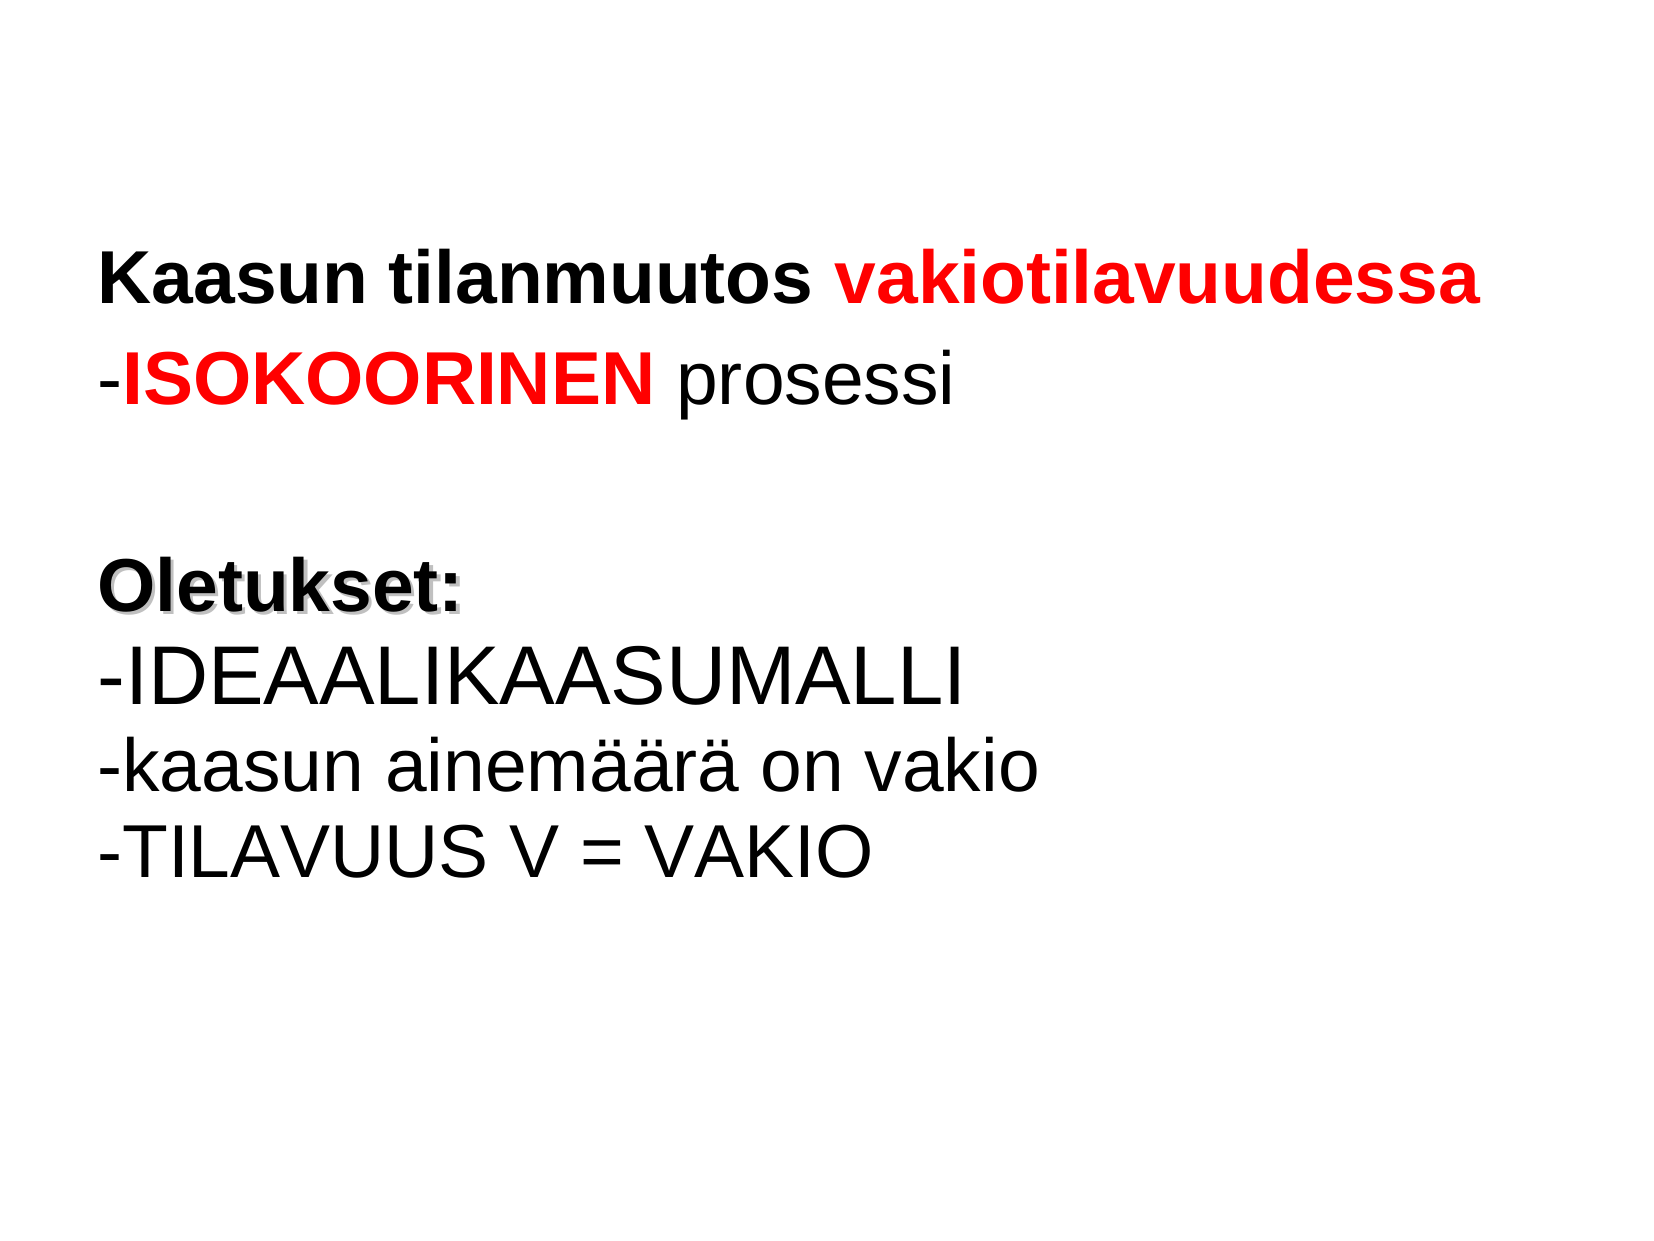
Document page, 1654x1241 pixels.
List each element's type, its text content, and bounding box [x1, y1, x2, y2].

text_box Kaasun tilanmuutos vakiotilavuudessa -ISOKOORINEN prosessi Oletukset: -IDEAALIKAASUMALLI -kaasun ainemäärä on vakio -TILAVUUS V = VAKIO [82, 224, 1548, 837]
